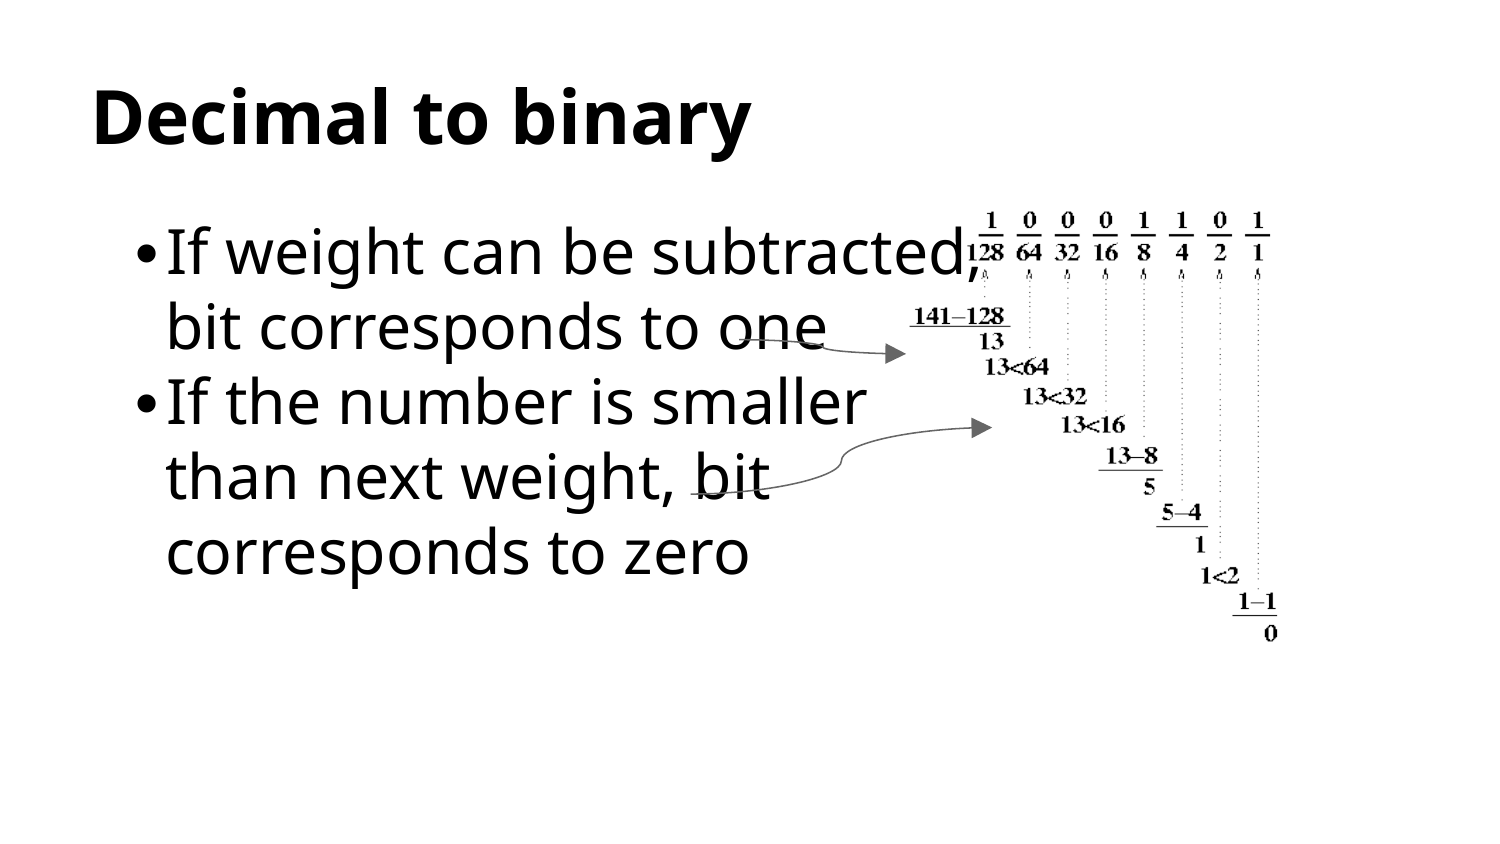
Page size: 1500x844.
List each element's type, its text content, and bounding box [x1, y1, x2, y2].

picture [894, 196, 1293, 656]
title Decimal to binary [75, 33, 1425, 175]
list If weight can be subtracted, bit corresponds to one If the number is smaller than next weight, bit corresponds to zero [75, 196, 1425, 808]
